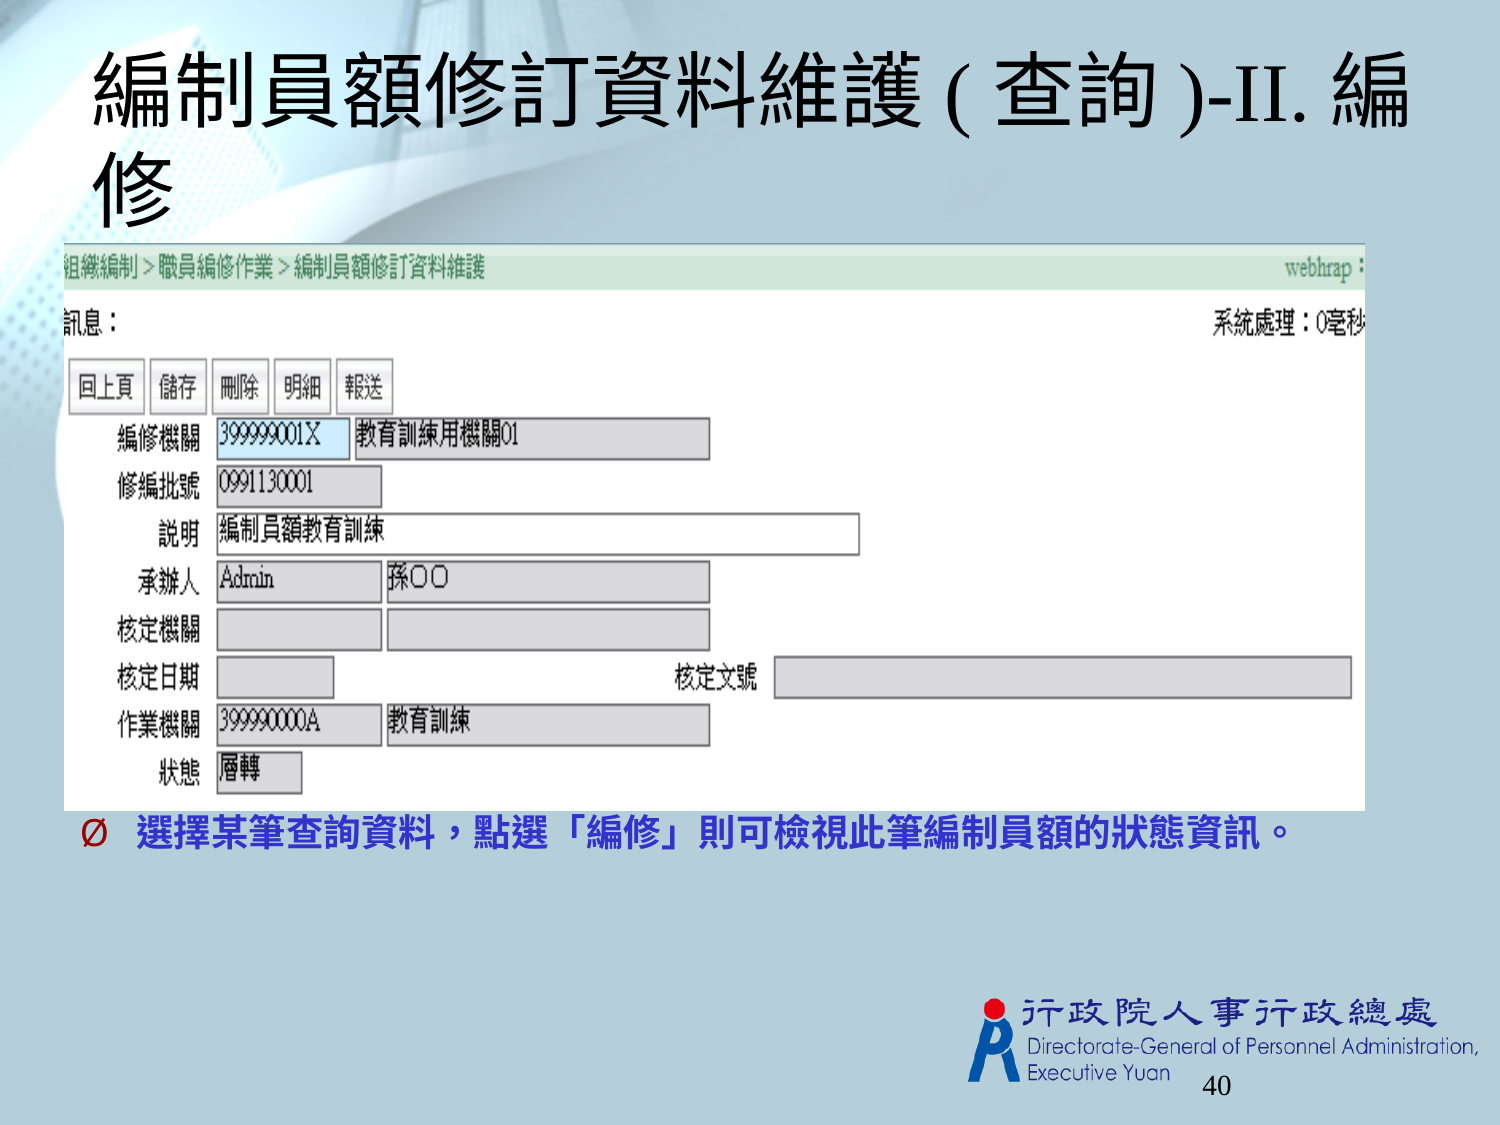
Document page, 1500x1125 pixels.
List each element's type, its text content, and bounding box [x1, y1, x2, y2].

title 編制員額修訂資料維護(查詢)-II.編修 [76, 31, 1459, 185]
picture [64, 243, 1365, 811]
list 選擇某筆查詢資料，點選「編修」則可檢視此筆編制員額的狀態資訊。 [64, 811, 1340, 880]
text_box [1187, 1058, 1500, 1124]
